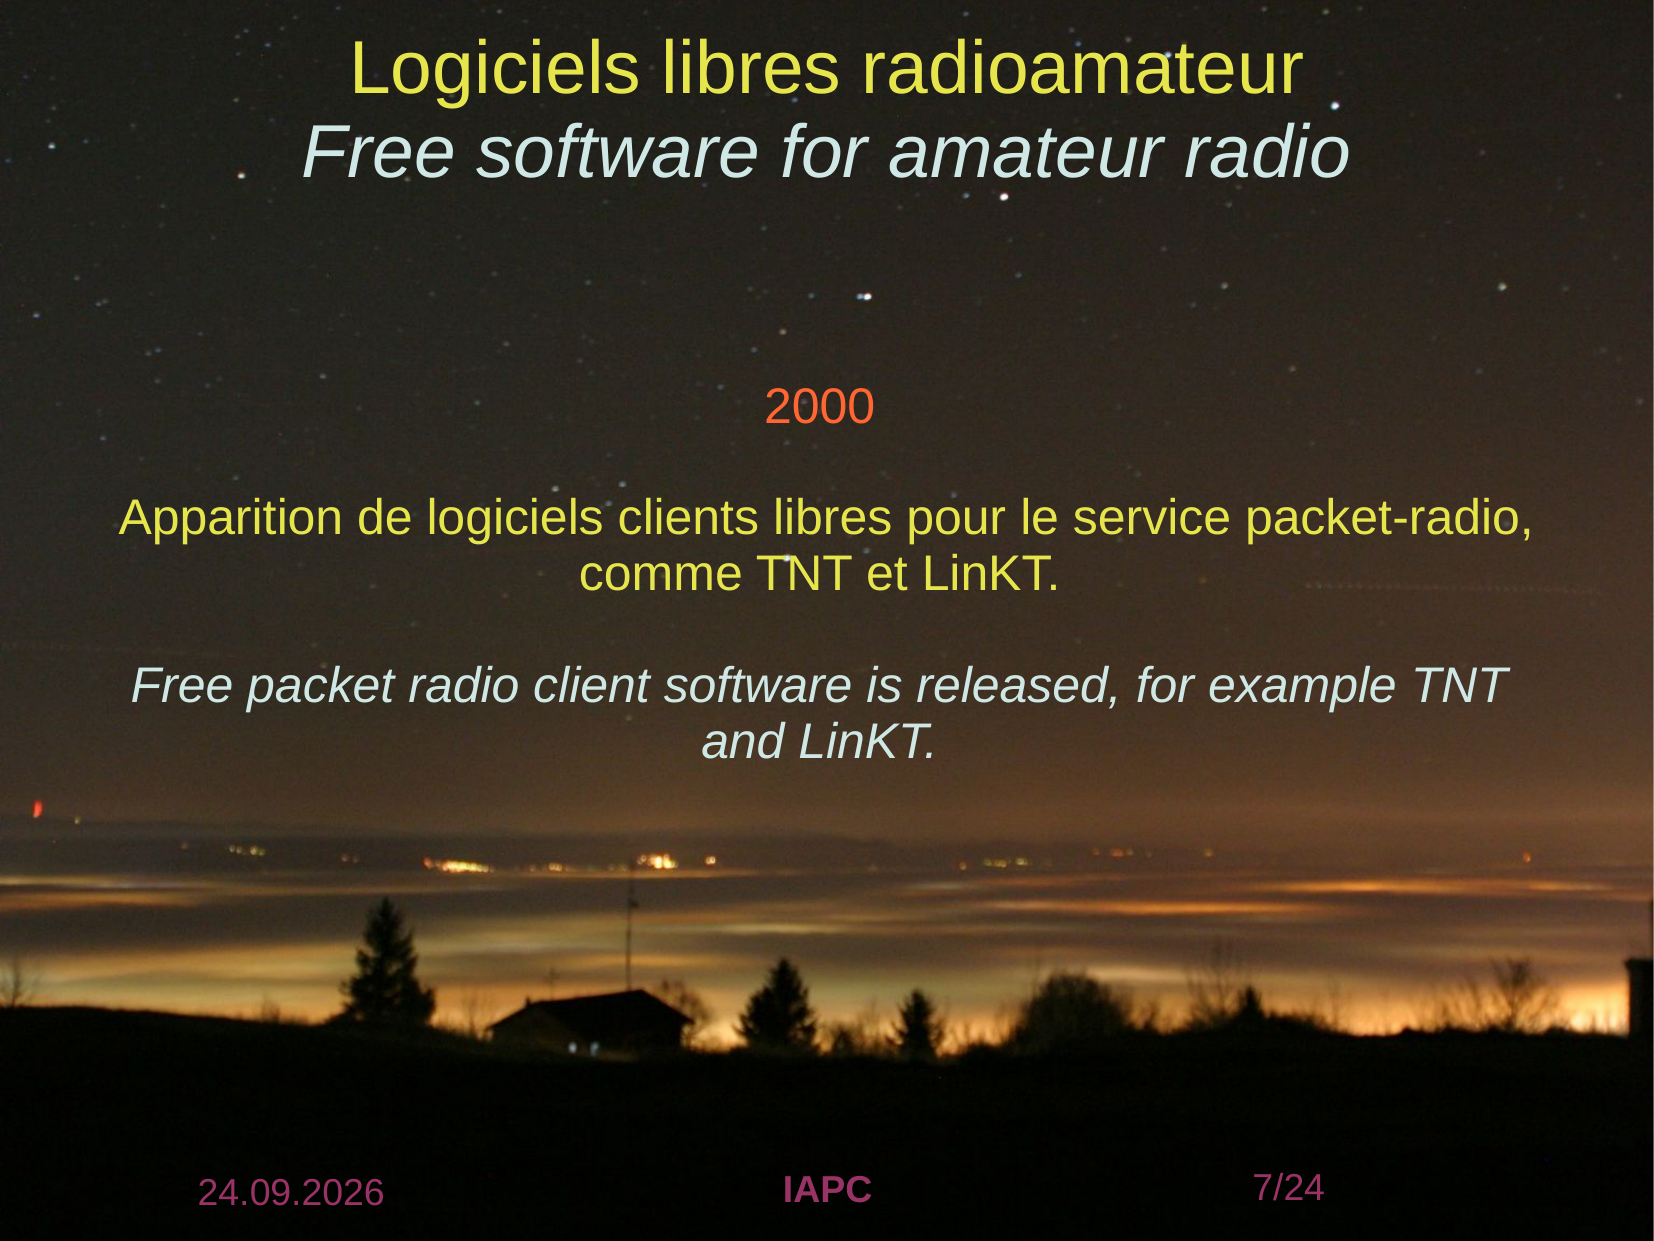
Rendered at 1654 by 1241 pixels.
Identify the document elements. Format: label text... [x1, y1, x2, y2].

picture [0, 0, 1654, 1241]
title Logiciels libres radioamateur Free software for amateur radio [82, 5, 1571, 213]
subtitle 2000 Apparition de logiciels clients libres pour le service packet-radio, comme TNT et LinKT. Free packet radio client software is released, for example TNT and LinKT. [92, 213, 1548, 934]
